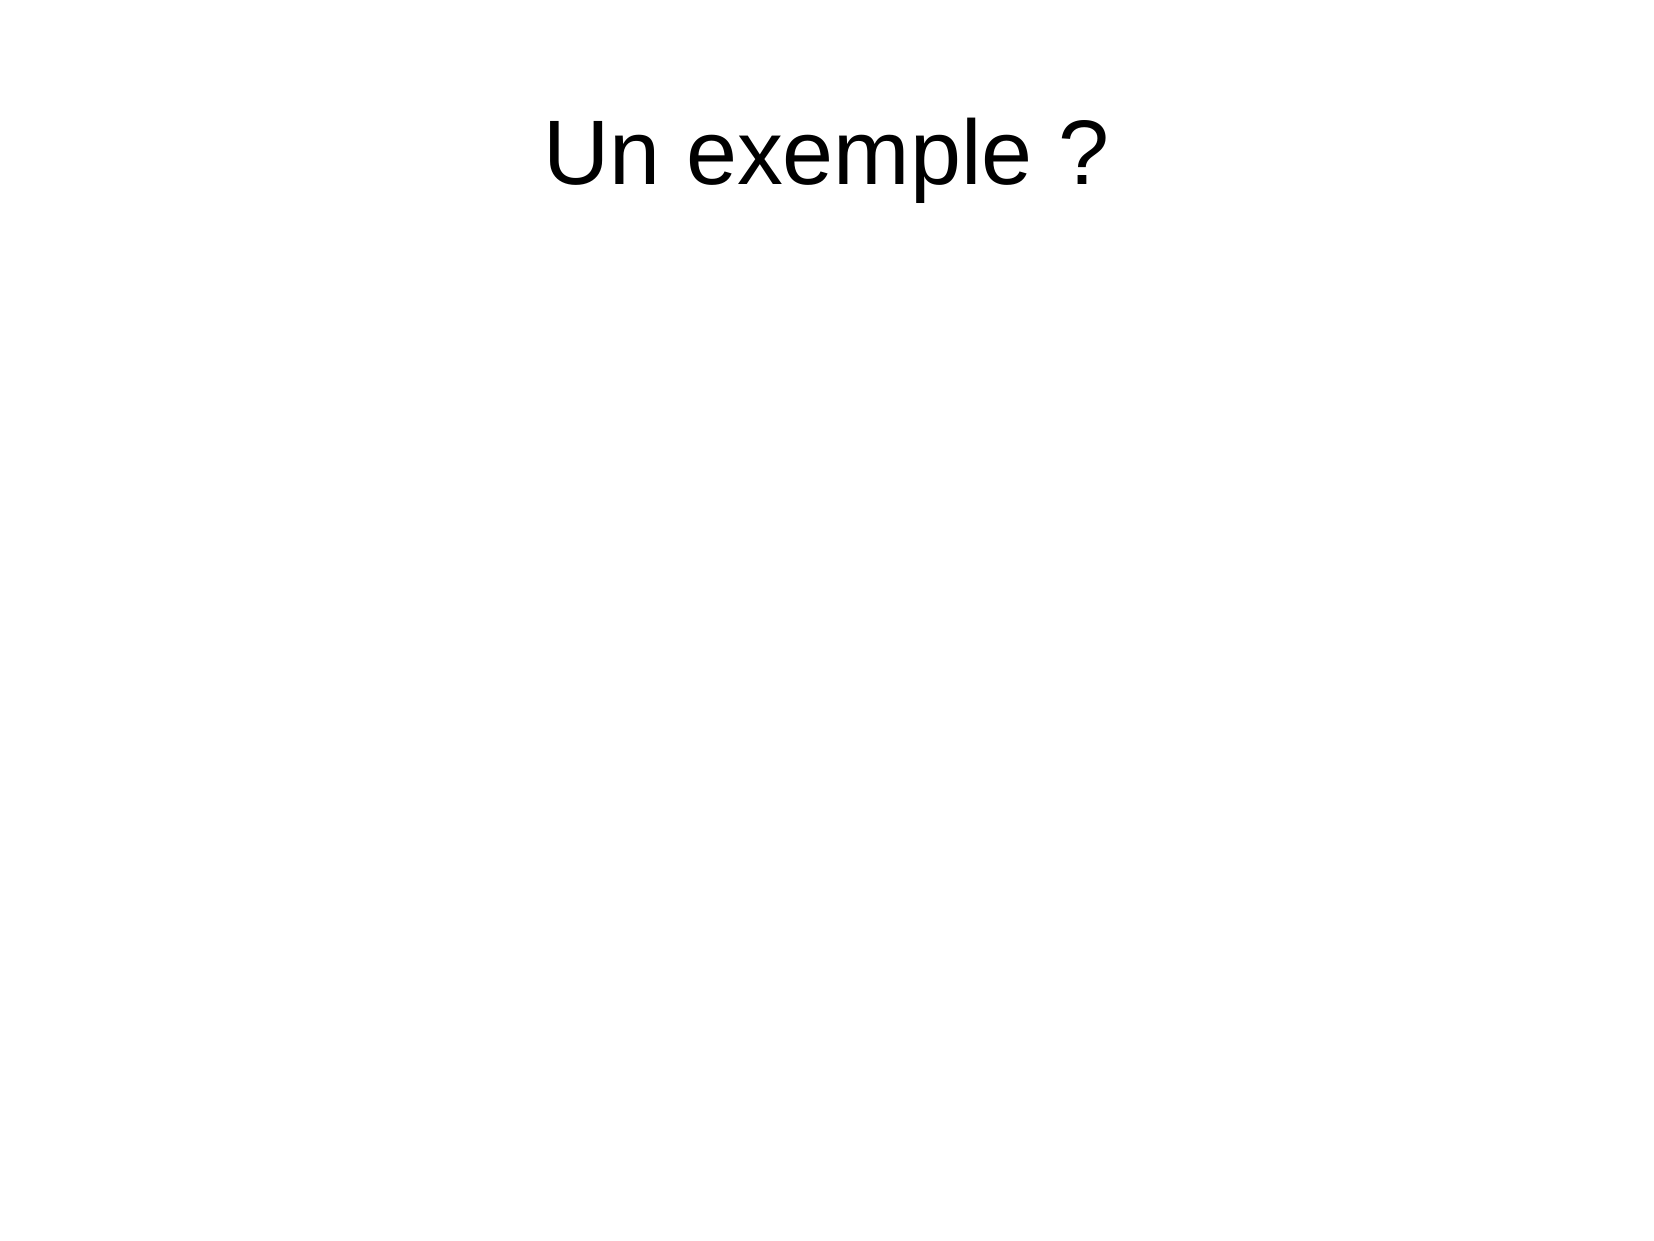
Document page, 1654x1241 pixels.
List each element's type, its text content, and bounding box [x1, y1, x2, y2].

title Un exemple ? [82, 49, 1571, 257]
